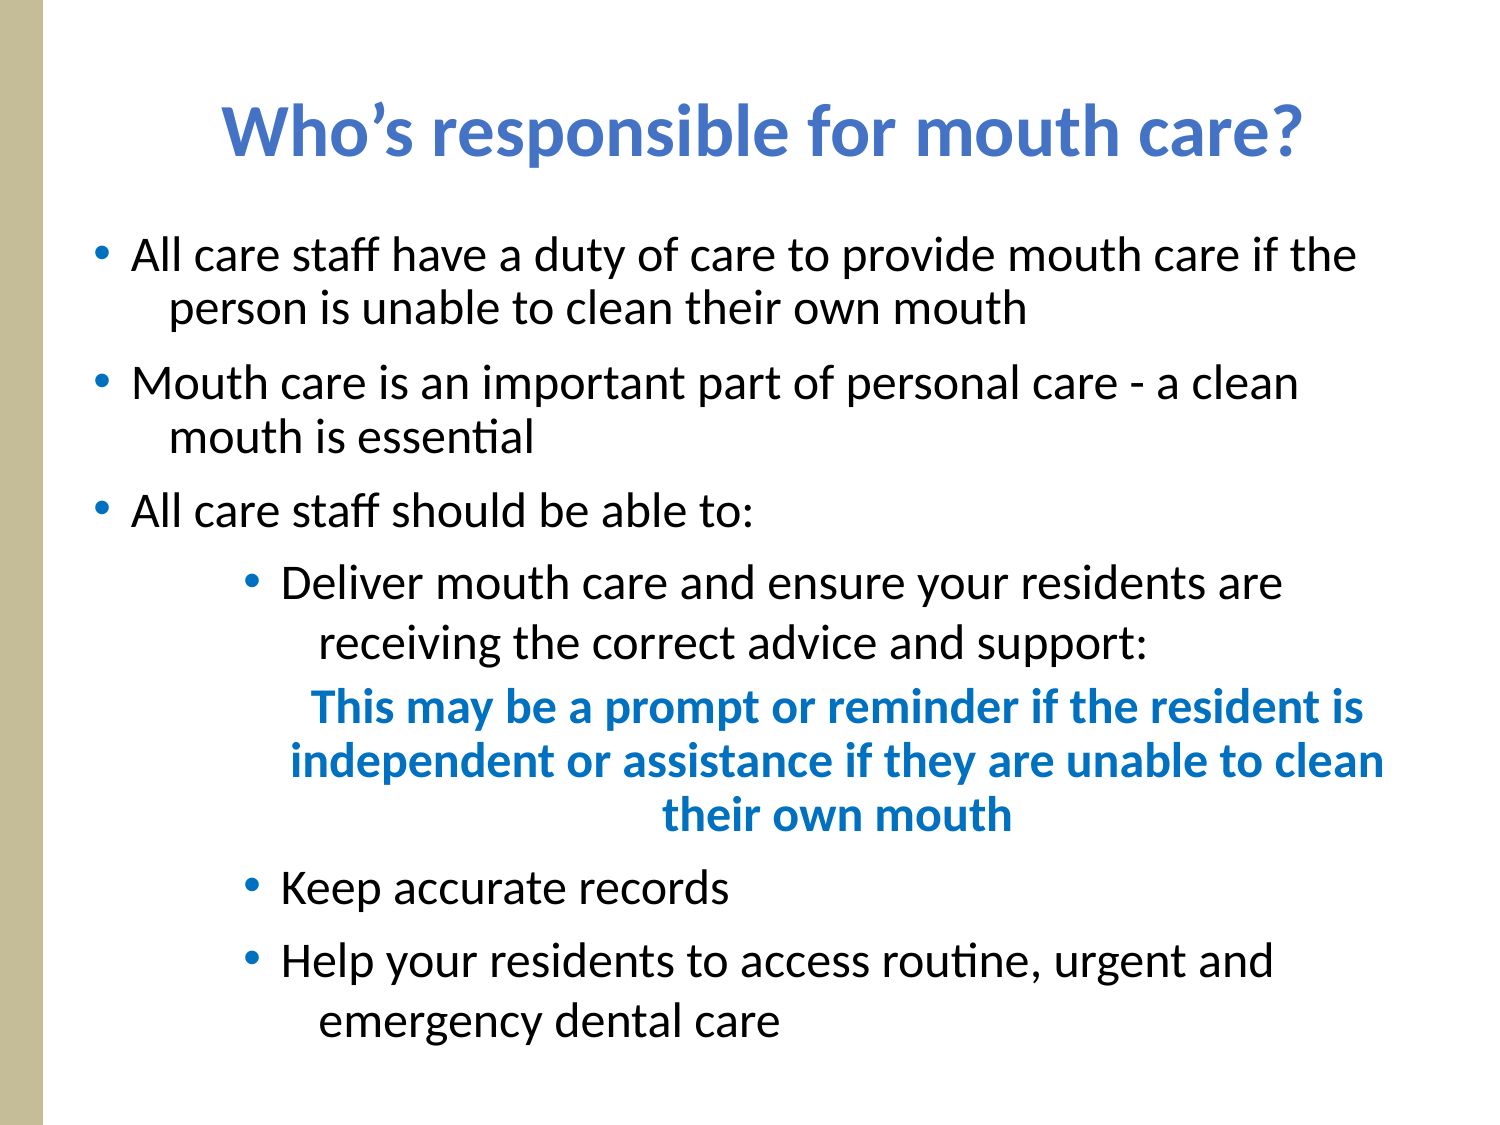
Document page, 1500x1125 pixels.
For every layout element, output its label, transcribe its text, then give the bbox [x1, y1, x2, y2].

title Who’s responsible for mouth care? [97, 37, 1448, 169]
list All care staff have a duty of care to provide mouth care if the person is unable to clean their own mouth Mouth care is an important part of personal care - a clean mouth is essential All care staff should be able to: Deliver mouth care and ensure your residents are receiving the correct advice and support: This may be a prompt or reminder if the resident is independent or assistance if they are unable to clean their own mouth Keep accurate records Help your residents to access routine, urgent and emergency dental care [78, 169, 1448, 1106]
text_box [0, 0, 41, 1125]
